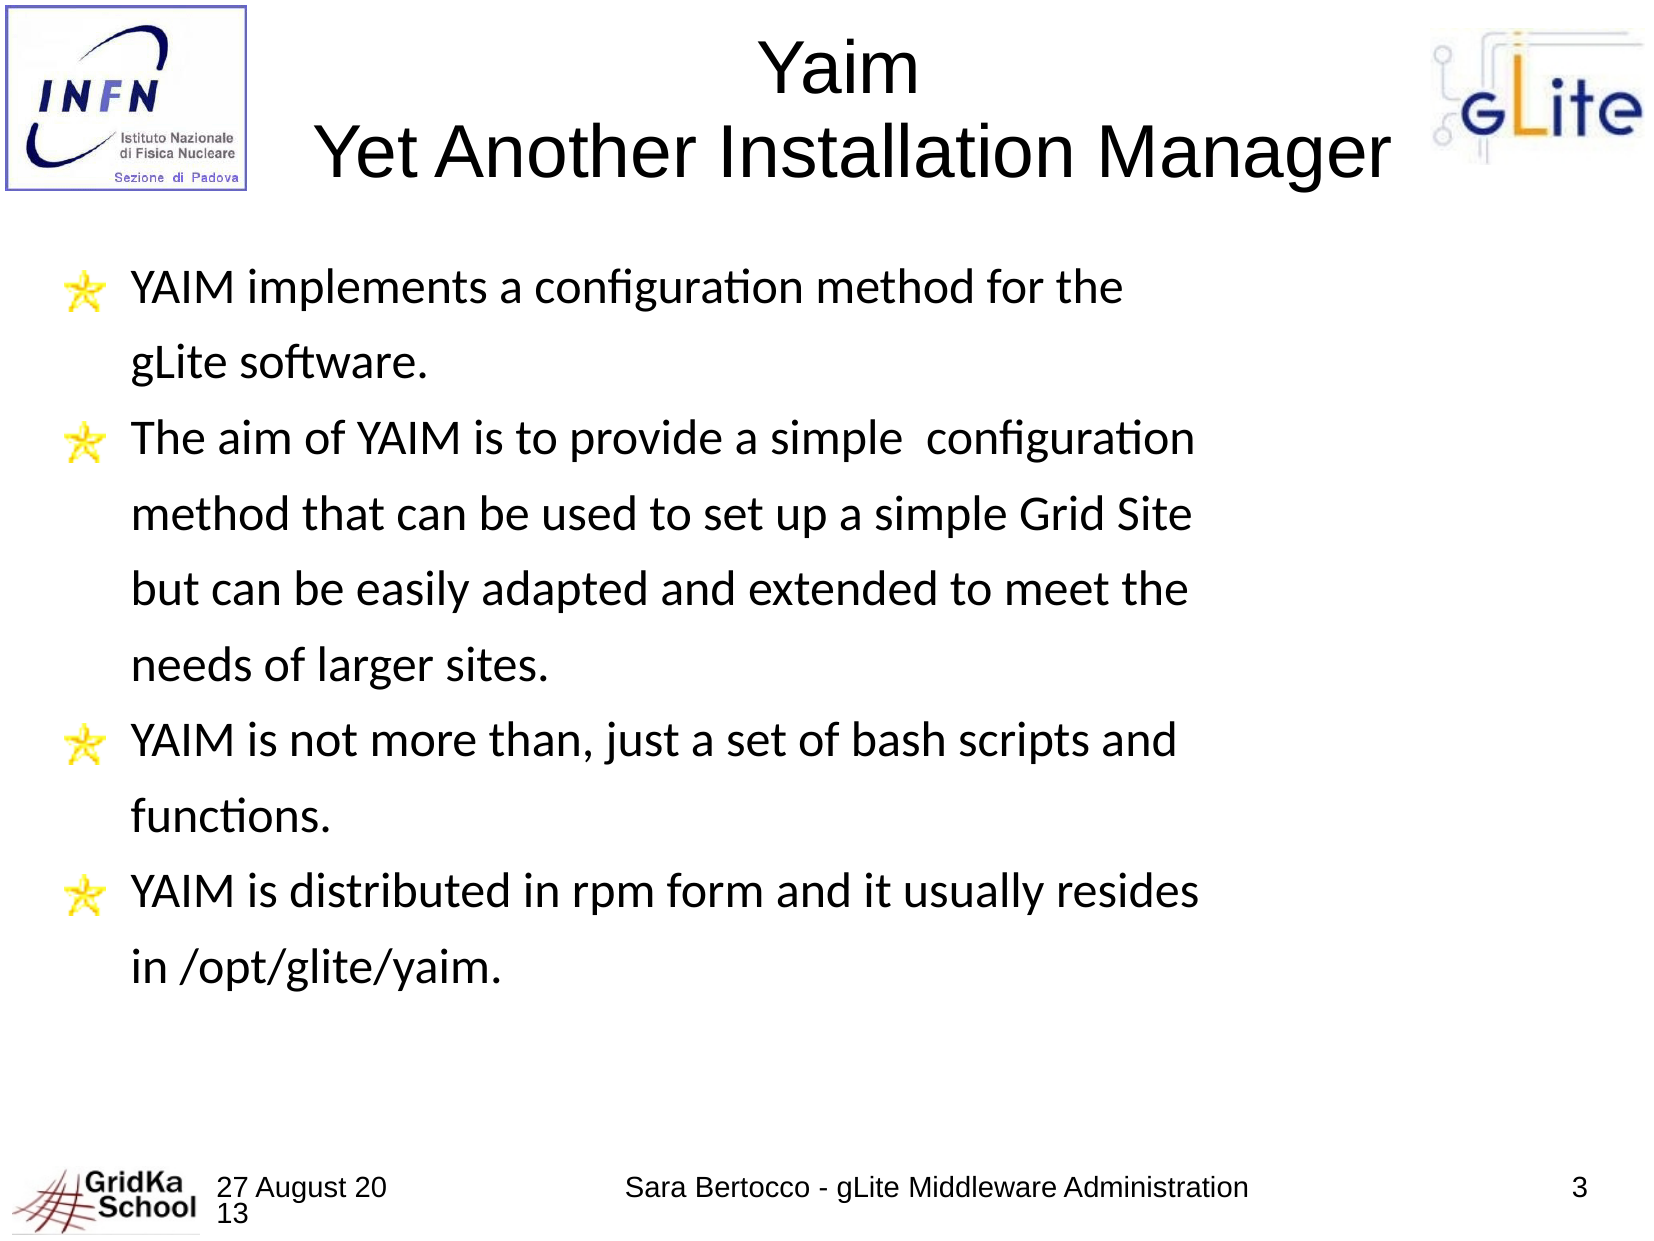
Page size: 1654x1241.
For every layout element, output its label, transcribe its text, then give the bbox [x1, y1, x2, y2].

title Yaim Yet Another Installation Manager [5, 25, 1645, 194]
picture [5, 5, 247, 191]
text_box YAIM implements a configuration method for the gLite software. The aim of YAIM is to provide a simple configuration method that can be used to set up a simple Grid Site but can be easily adapted and extended to meet the needs of larger sites. YAIM is not more than, just a set of bash scripts and functions. YAIM is distributed in rpm form and it usually resides in /opt/glite/yaim. [46, 258, 1597, 1086]
picture [1430, 28, 1645, 165]
picture [12, 1166, 200, 1235]
